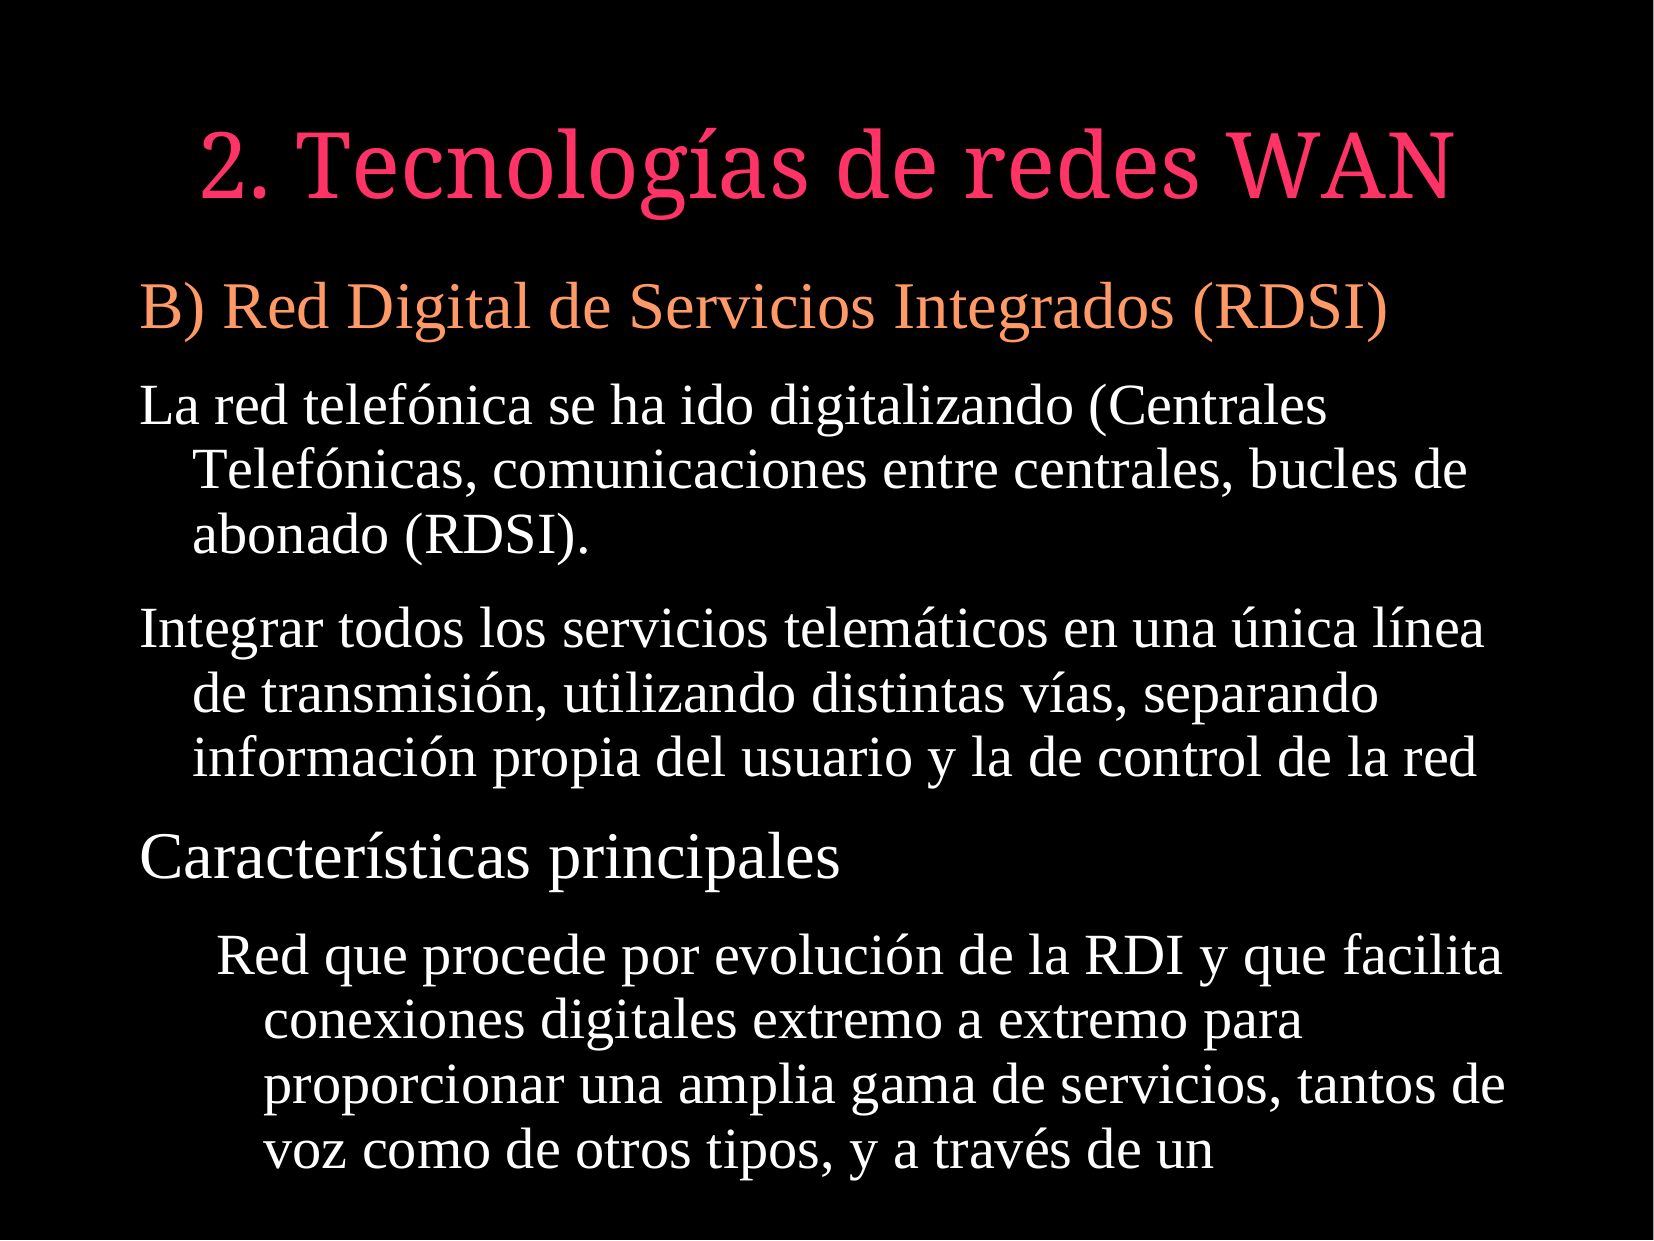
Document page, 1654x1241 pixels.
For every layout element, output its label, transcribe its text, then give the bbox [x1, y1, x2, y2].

title 2. Tecnologías de redes WAN [121, 59, 1534, 267]
list B) Red Digital de Servicios Integrados (RDSI) La red telefónica se ha ido digitalizando (Centrales Telefónicas, comunicaciones entre centrales, bucles de abonado (RDSI). Integrar todos los servicios telemáticos en una única línea de transmisión, utilizando distintas vías, separando información propia del usuario y la de control de la red Características principales Red que procede por evolución de la RDI y que facilita conexiones digitales extremo a extremo para proporcionar una amplia gama de servicios, tantos de voz como de otros tipos, y a través de un [121, 268, 1534, 1191]
